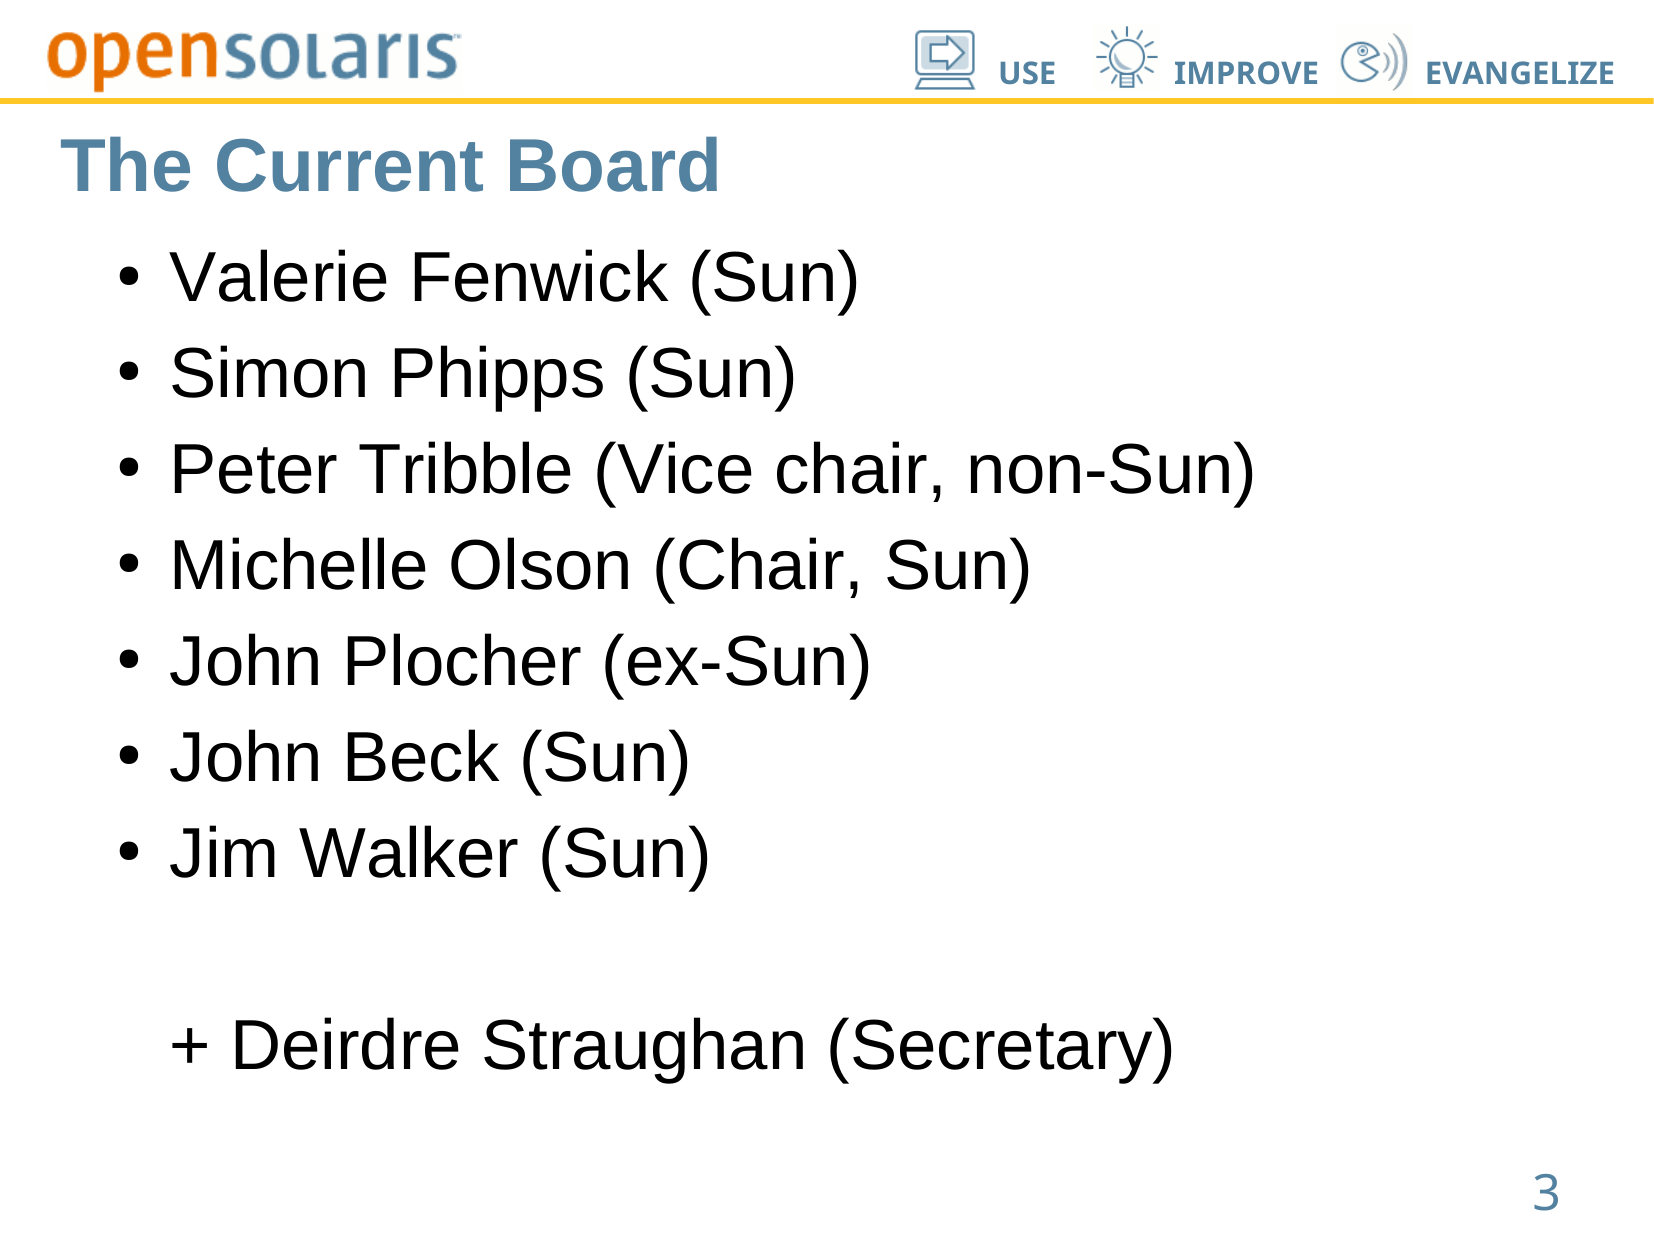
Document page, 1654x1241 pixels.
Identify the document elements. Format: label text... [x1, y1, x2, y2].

picture [46, 31, 462, 94]
picture [1093, 23, 1161, 91]
list Valerie Fenwick (Sun) Simon Phipps (Sun) Peter Tribble (Vice chair, non-Sun) Michelle Olson (Chair, Sun) John Plocher (ex-Sun) John Beck (Sun) Jim Walker (Sun) + Deirdre Straughan (Secretary) [98, 237, 1556, 1151]
title The Current Board [60, 120, 1534, 211]
picture [1336, 24, 1412, 98]
picture [907, 22, 983, 98]
